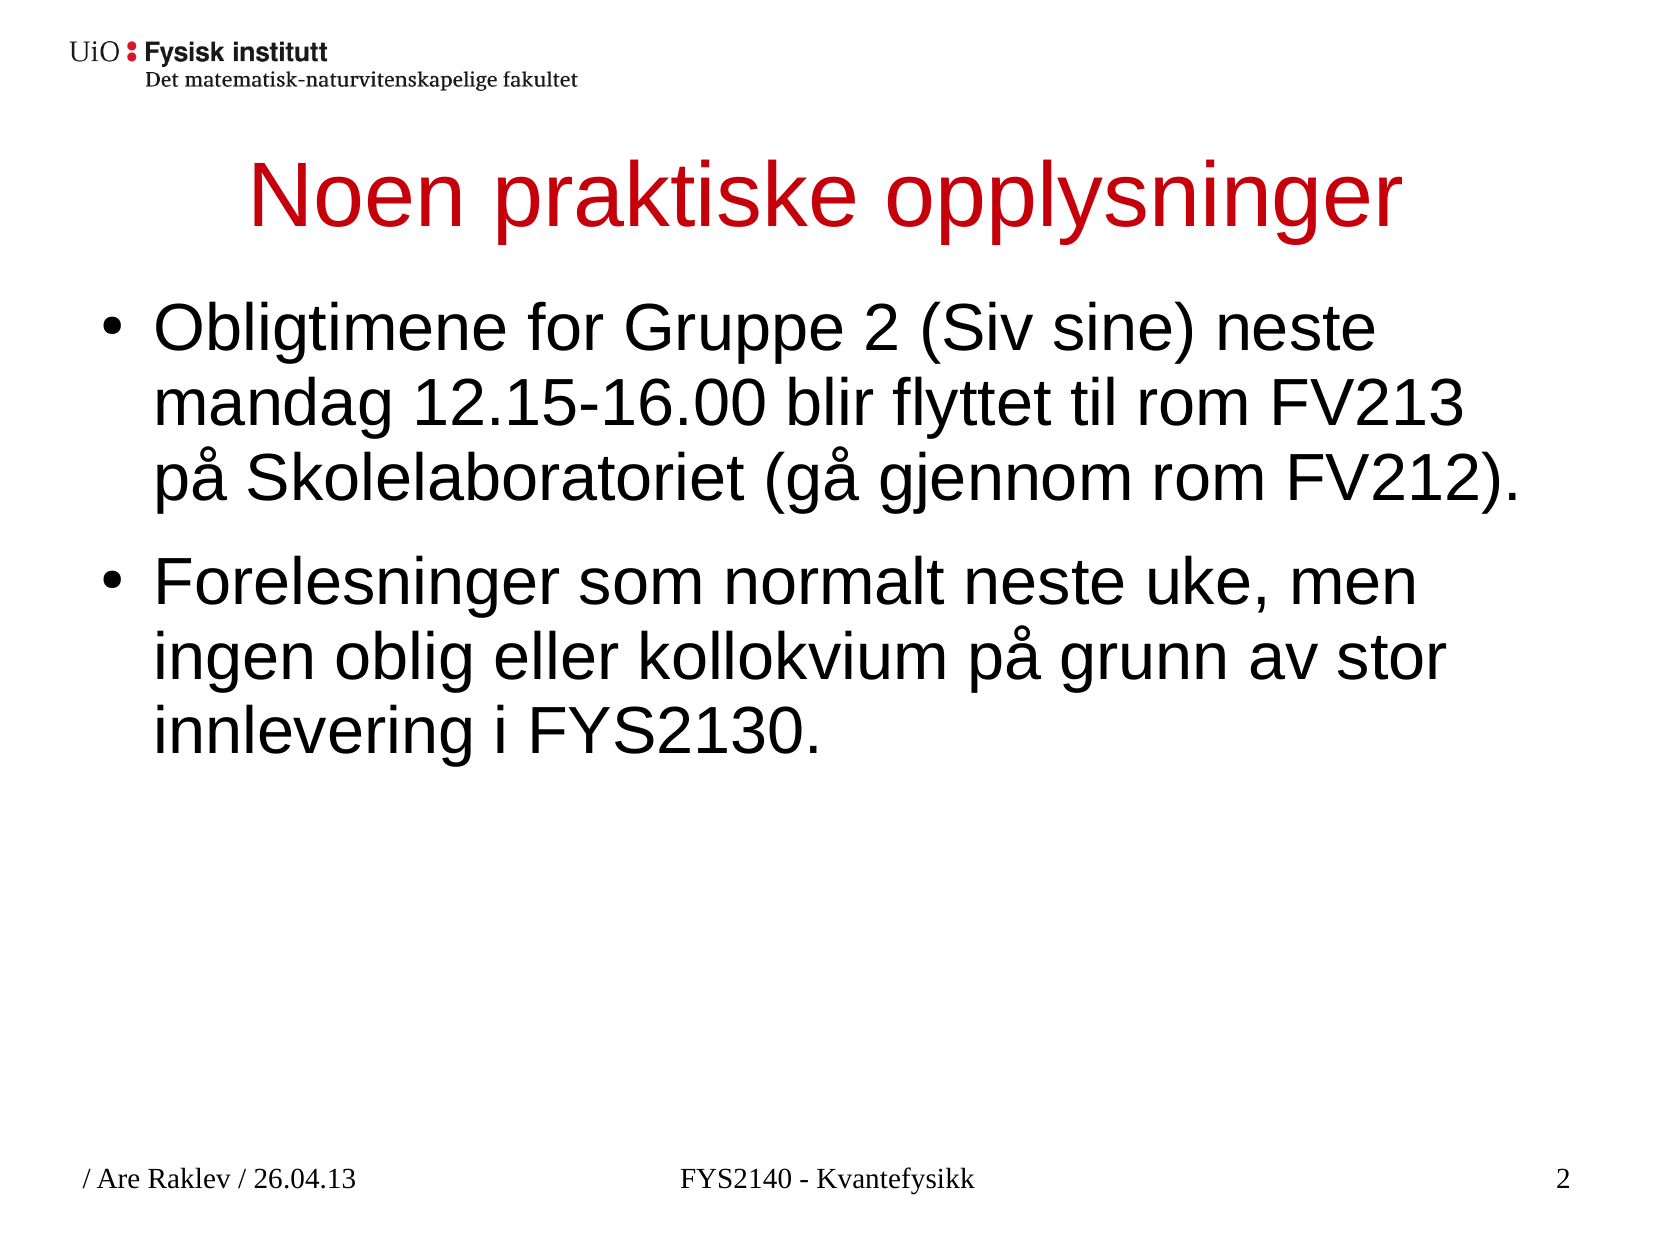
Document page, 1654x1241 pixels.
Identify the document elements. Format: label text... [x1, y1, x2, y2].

list Obligtimene for Gruppe 2 (Siv sine) neste mandag 12.15-16.00 blir flyttet til rom FV213 på Skolelaboratoriet (gå gjennom rom FV212). Forelesninger som normalt neste uke, men ingen oblig eller kollokvium på grunn av stor innlevering i FYS2130. [82, 290, 1538, 1094]
picture [68, 37, 581, 93]
title Noen praktiske opplysninger [82, 90, 1571, 298]
